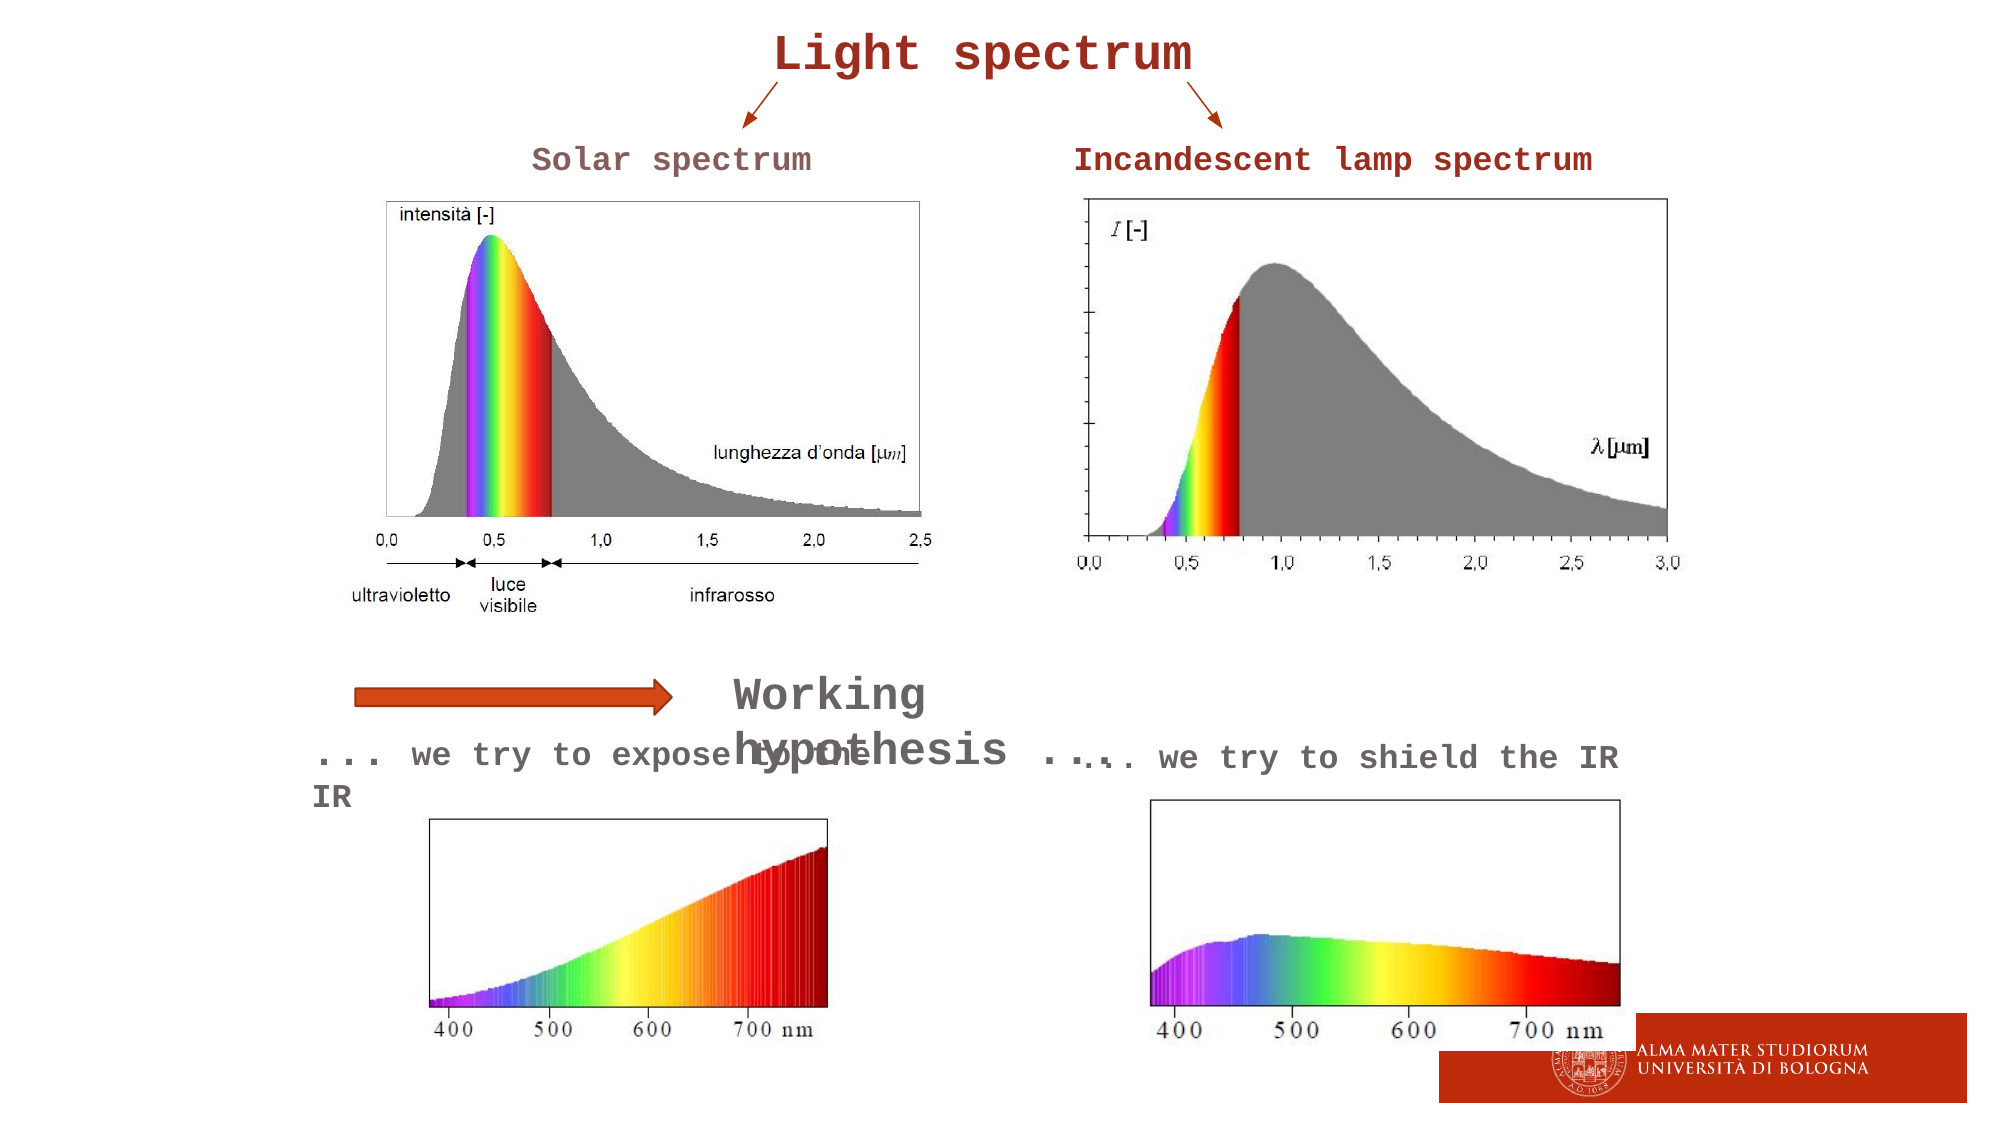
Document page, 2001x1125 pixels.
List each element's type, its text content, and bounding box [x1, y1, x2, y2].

picture [1063, 187, 1692, 581]
text_box ... we try to expose to the IR [296, 716, 942, 782]
text_box [355, 679, 672, 715]
text_box Light spectrum [542, 11, 1422, 88]
text_box Solar spectrum [484, 128, 860, 185]
picture [1140, 792, 1636, 1051]
text_box Incandescent lamp spectrum [1058, 128, 1704, 185]
picture [343, 187, 942, 618]
text_box Working hypothesis ... [718, 656, 1293, 728]
text_box ... we try to shield the IR [1064, 727, 1657, 784]
picture [414, 806, 843, 1047]
